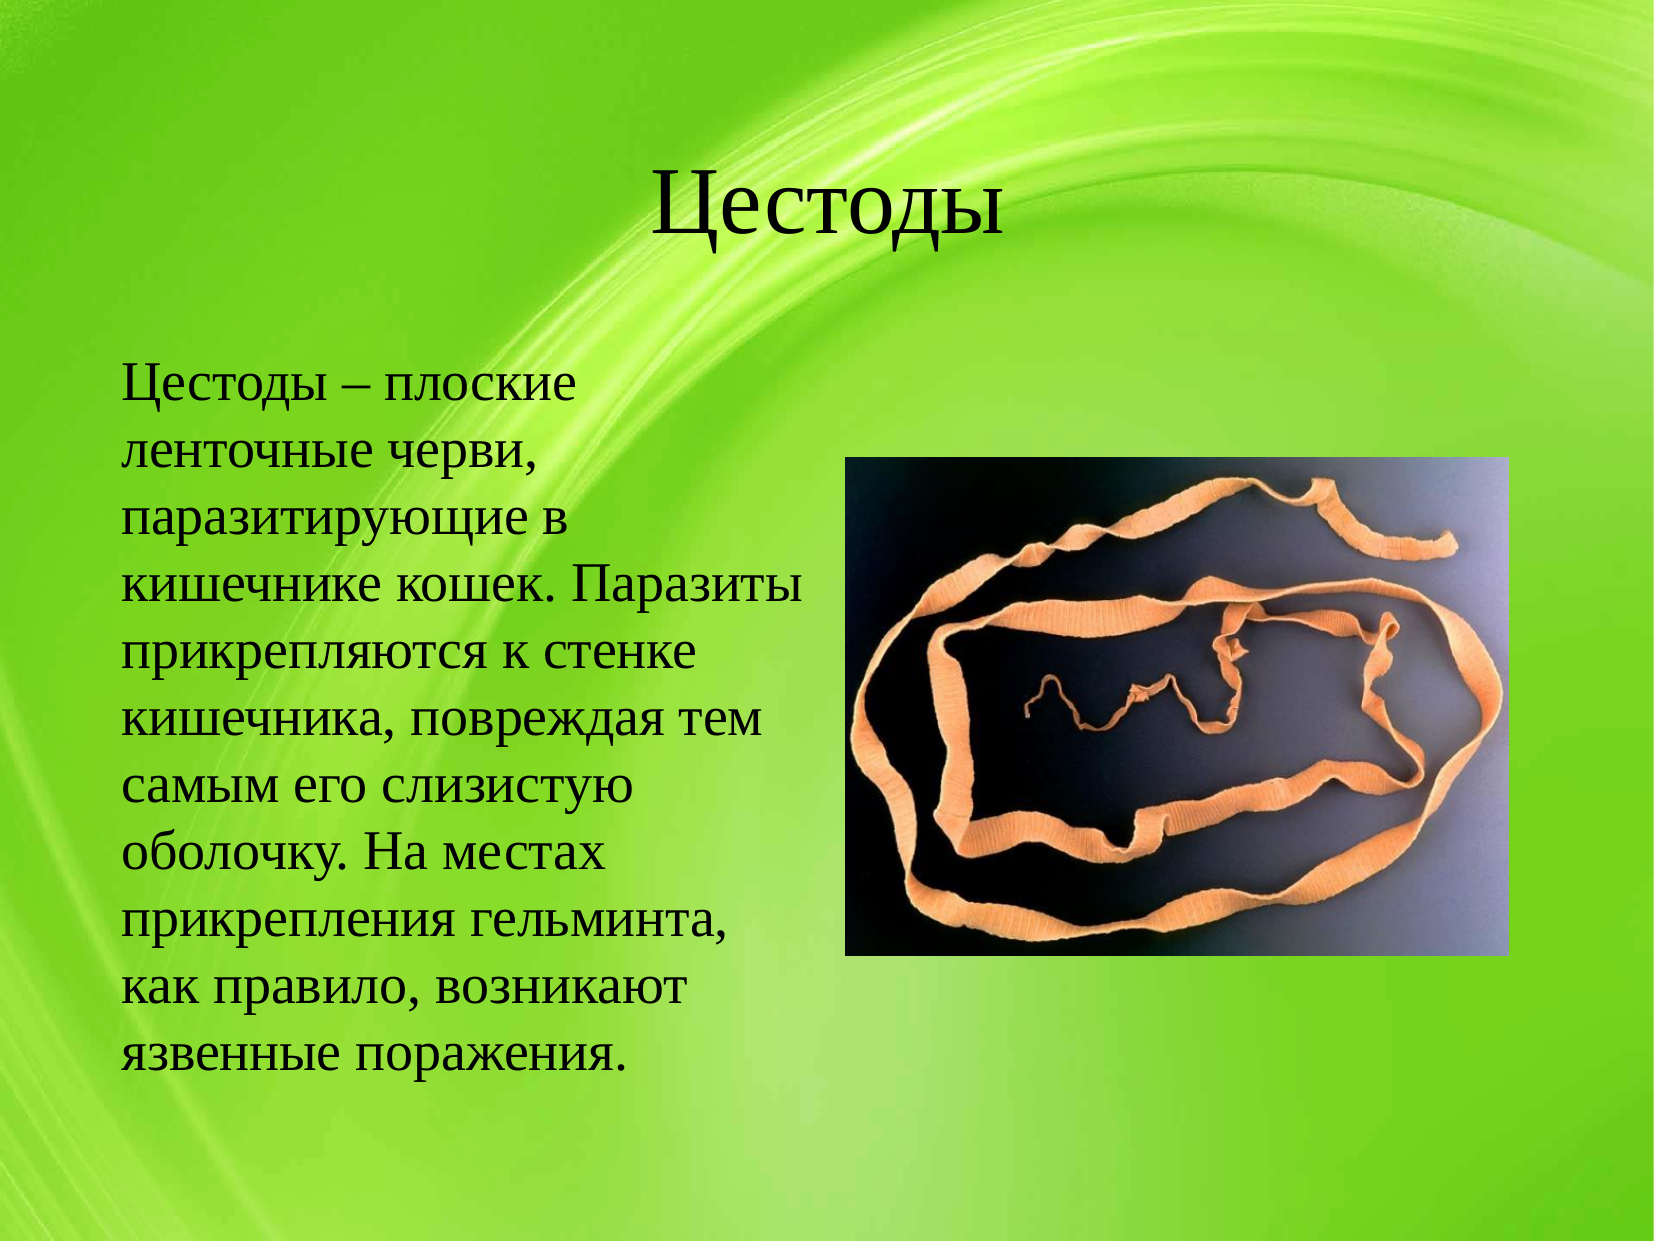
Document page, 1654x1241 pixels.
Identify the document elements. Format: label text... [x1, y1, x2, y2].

list Цестоды – плоские ленточные черви, паразитирующие в кишечнике кошек. Паразиты прикрепляются к стенке кишечника, повреждая тем самым его слизистую оболочку. На местах прикрепления гельминта, как правило, возникают язвенные поражения. [121, 344, 811, 1131]
picture [845, 457, 1509, 956]
title Цестоды [121, 91, 1534, 299]
